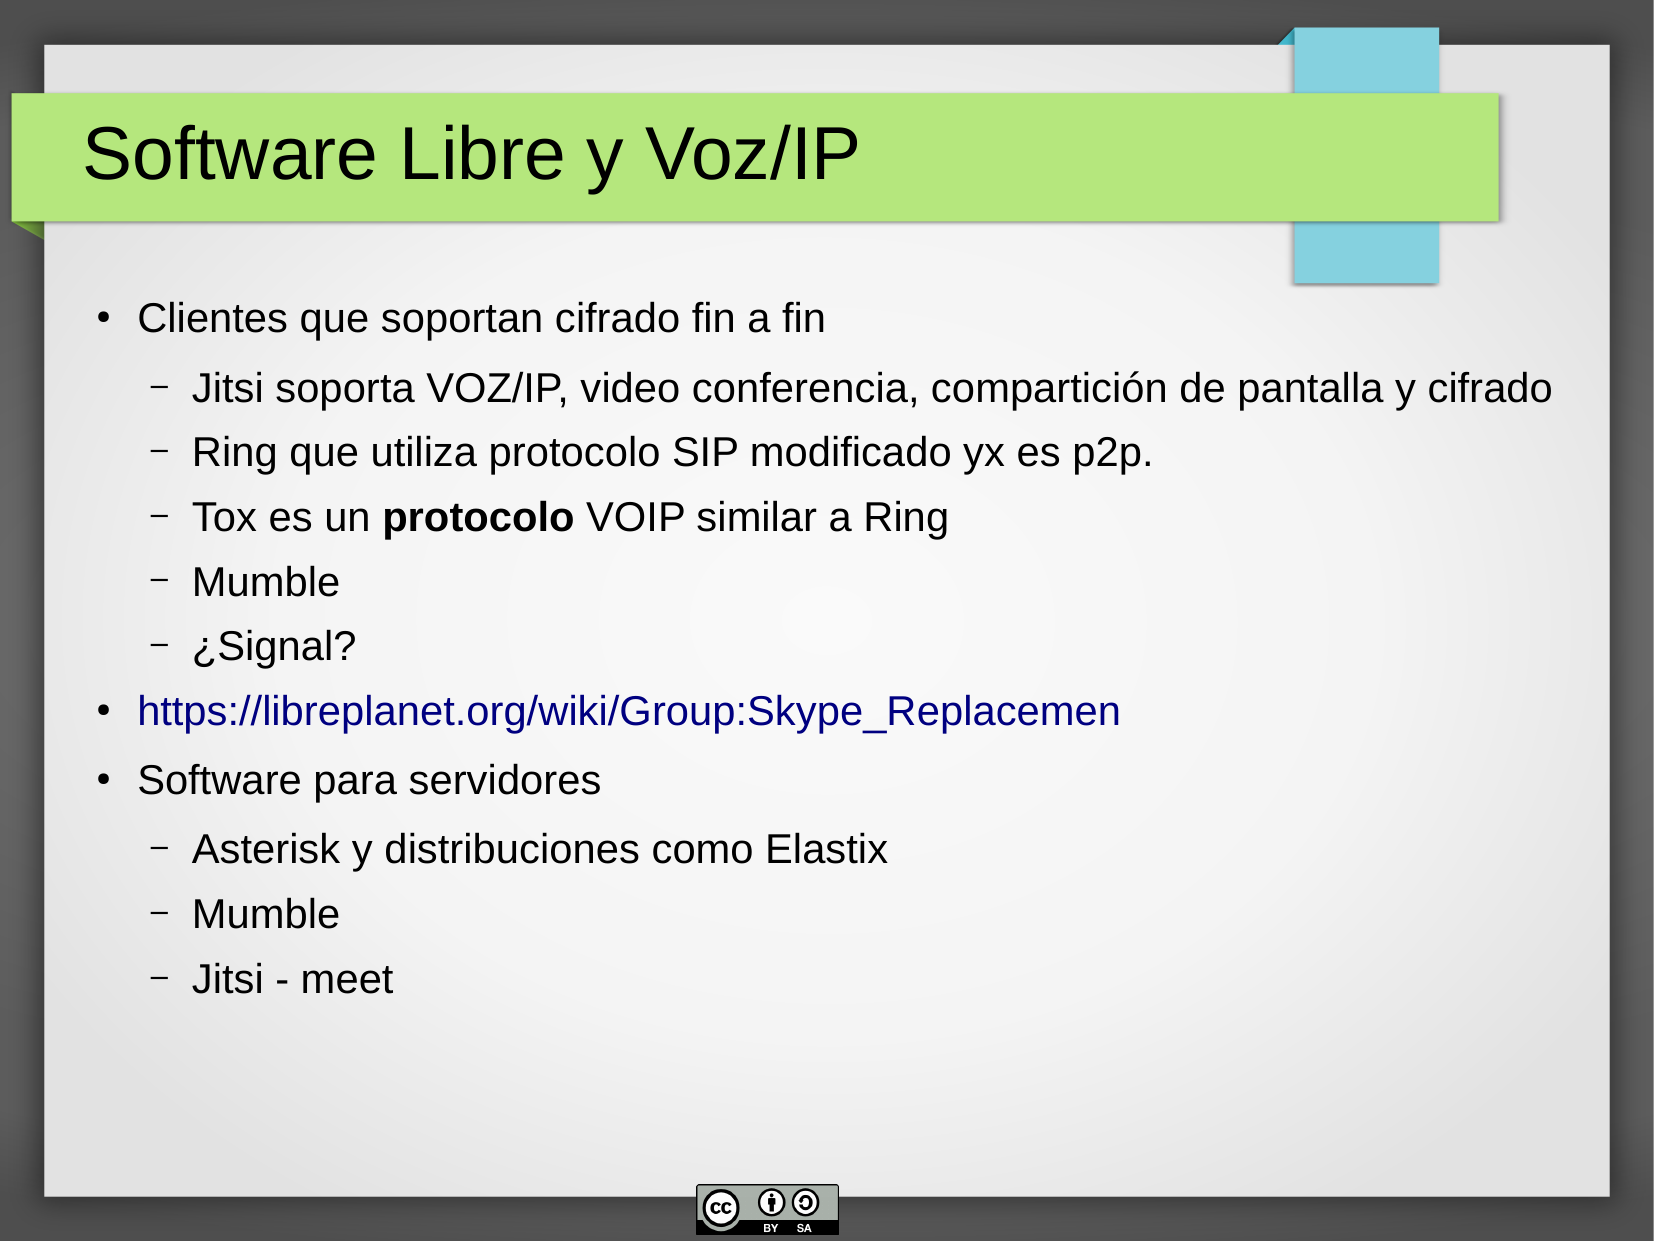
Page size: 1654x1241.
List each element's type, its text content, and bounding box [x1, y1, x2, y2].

title Software Libre y Voz/IP [82, 94, 1264, 213]
picture [0, 0, 1654, 1241]
list Clientes que soportan cifrado fin a fin Jitsi soporta VOZ/IP, video conferencia, compartición de pantalla y cifrado Ring que utiliza protocolo SIP modificado yx es p2p. Tox es un protocolo VOIP similar a Ring Mumble ¿Signal? https://libreplanet.org/wiki/Group:Skype_Replacemen Software para servidores Asterisk y distribuciones como Elastix Mumble Jitsi - meet [82, 295, 1571, 1015]
